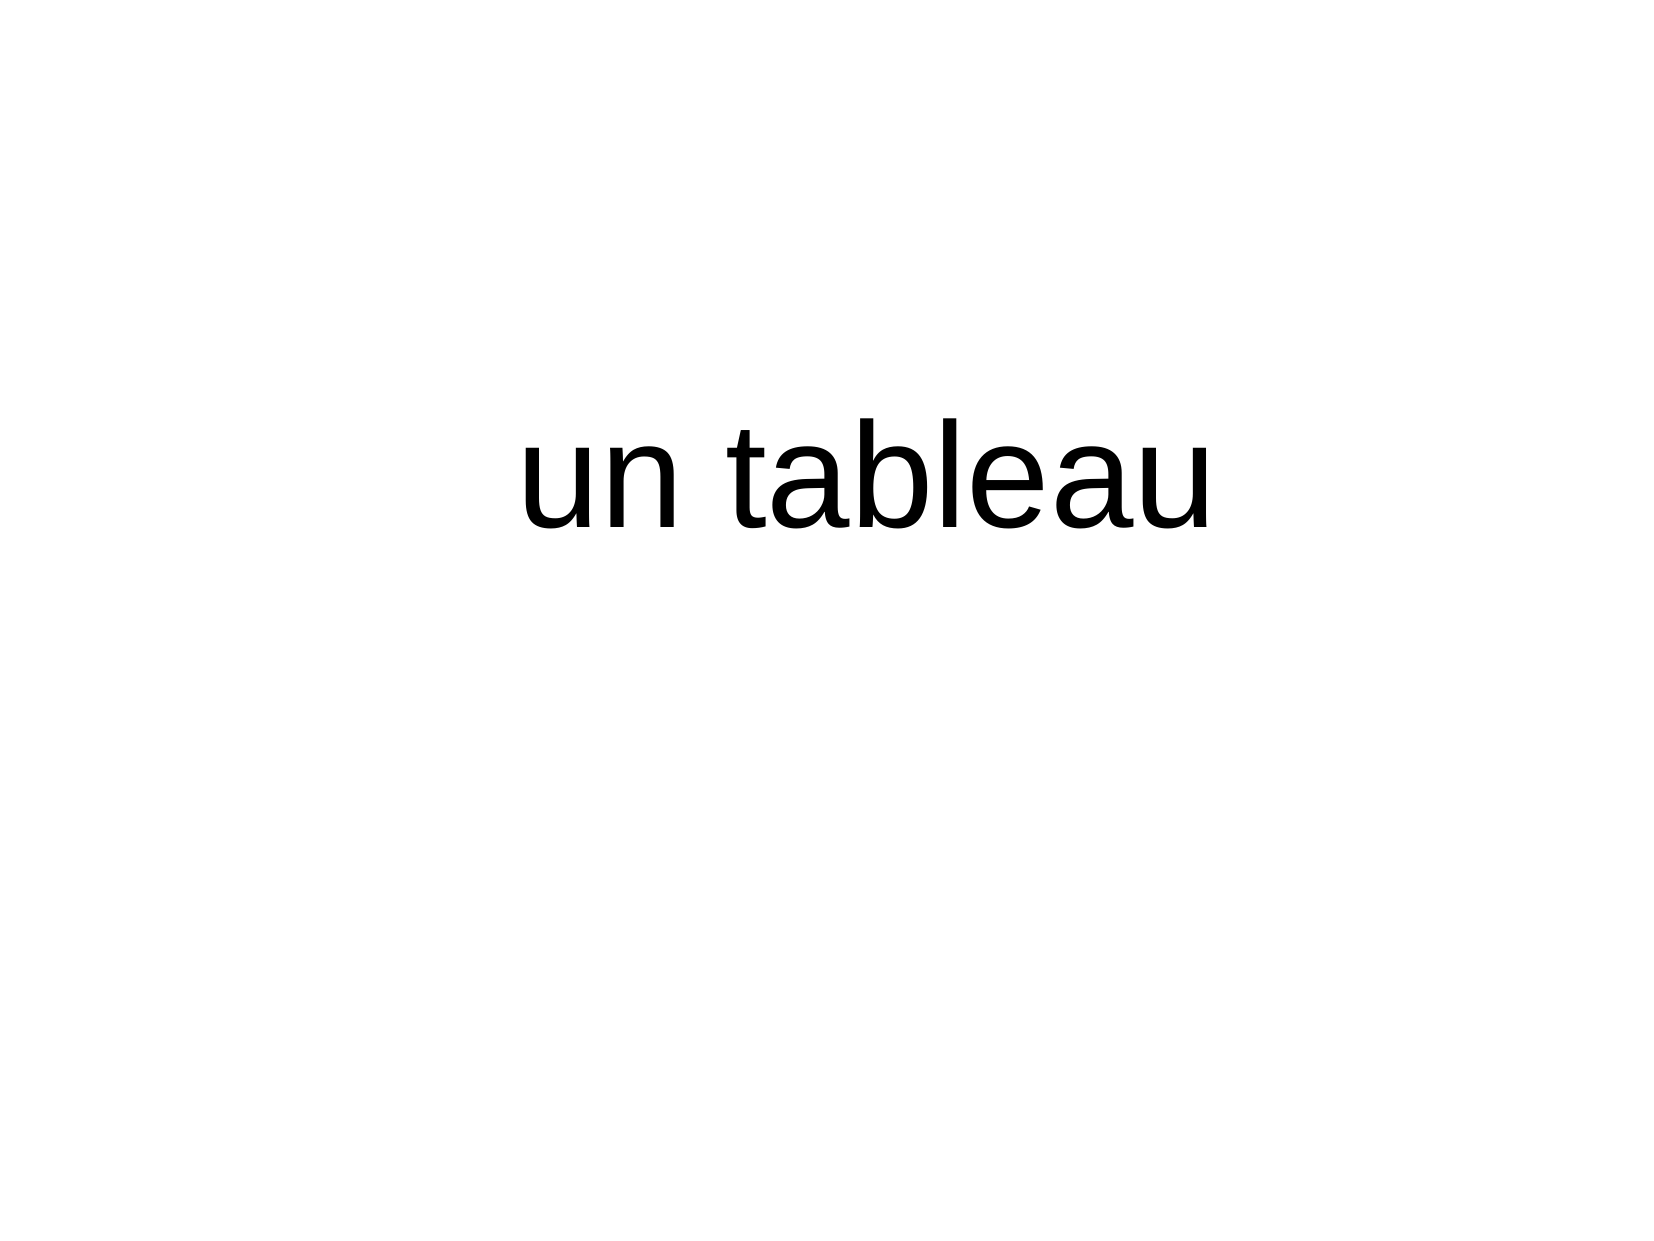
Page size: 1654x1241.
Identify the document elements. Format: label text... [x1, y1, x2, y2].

text_box un tableau [501, 383, 1506, 567]
